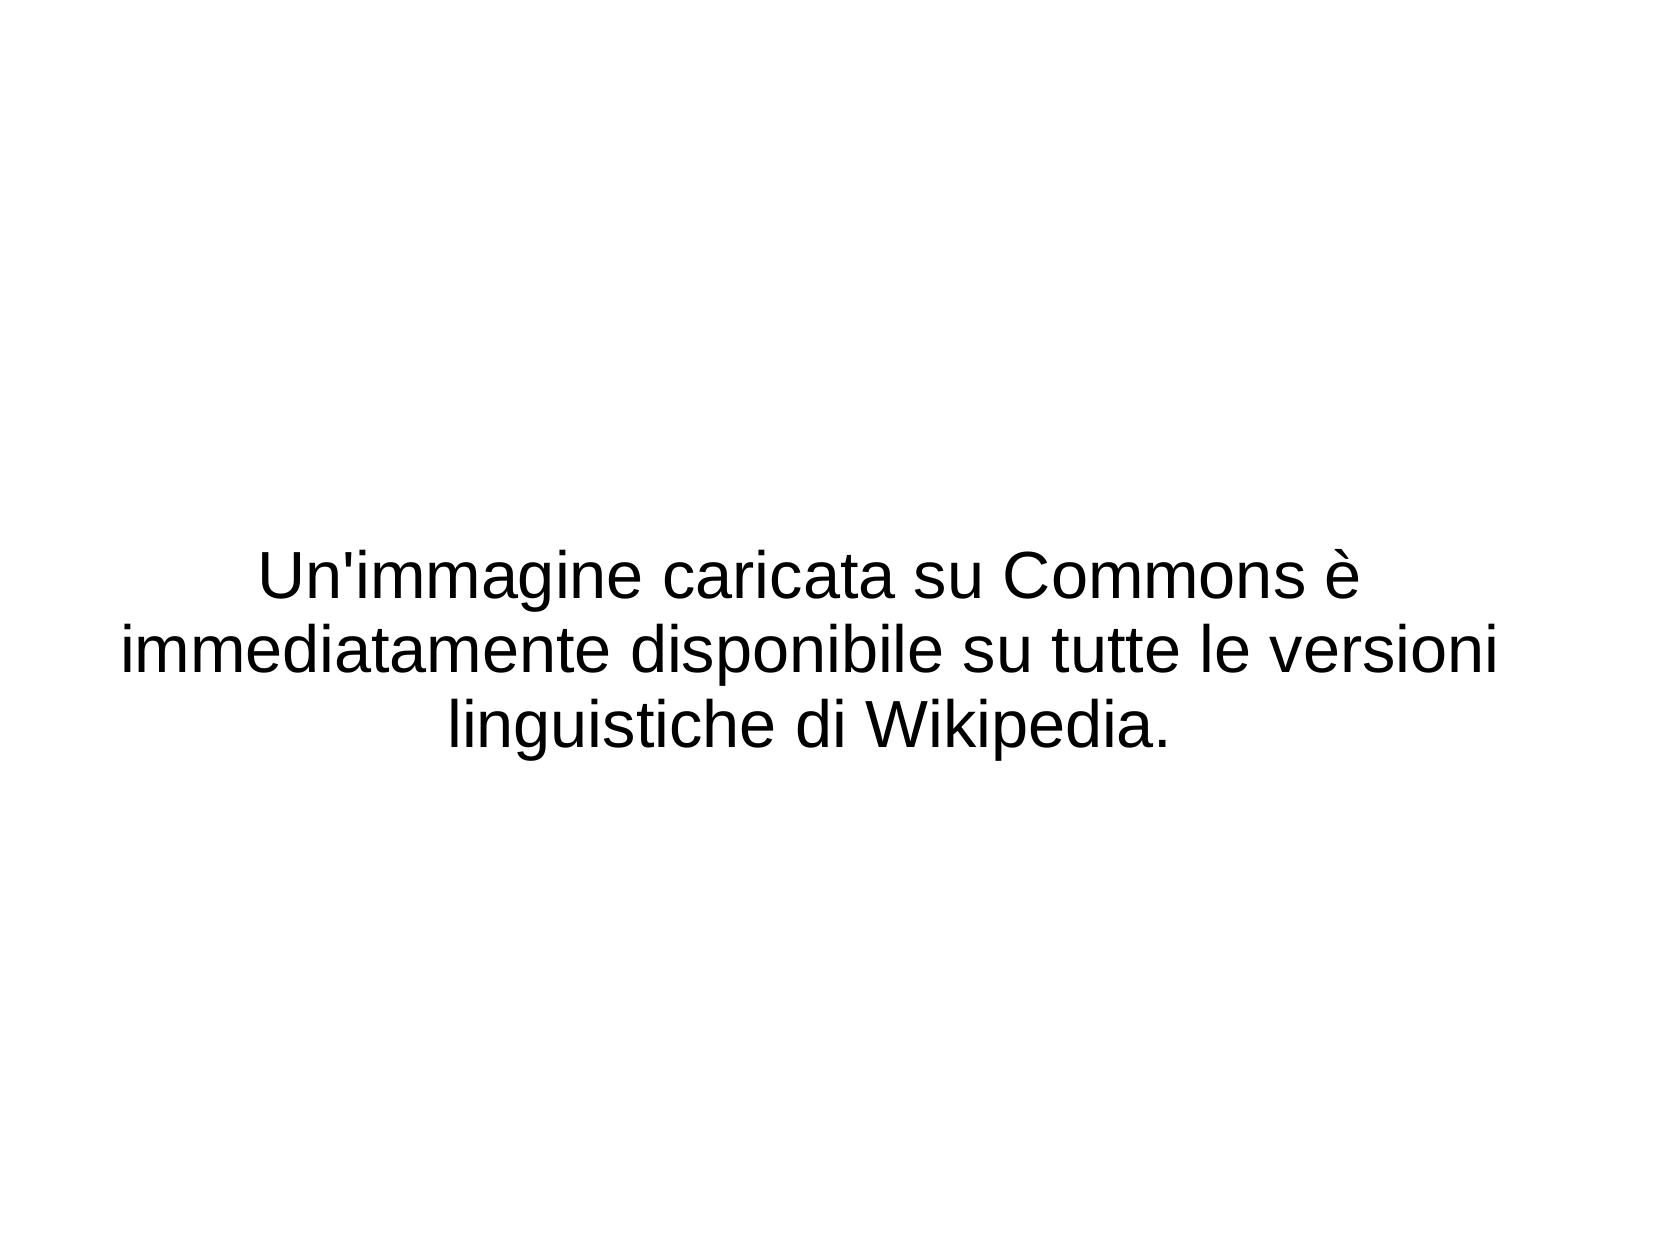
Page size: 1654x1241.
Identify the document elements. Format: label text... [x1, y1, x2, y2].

subtitle Un'immagine caricata su Commons è immediatamente disponibile su tutte le versioni linguistiche di Wikipedia. [82, 290, 1538, 1010]
